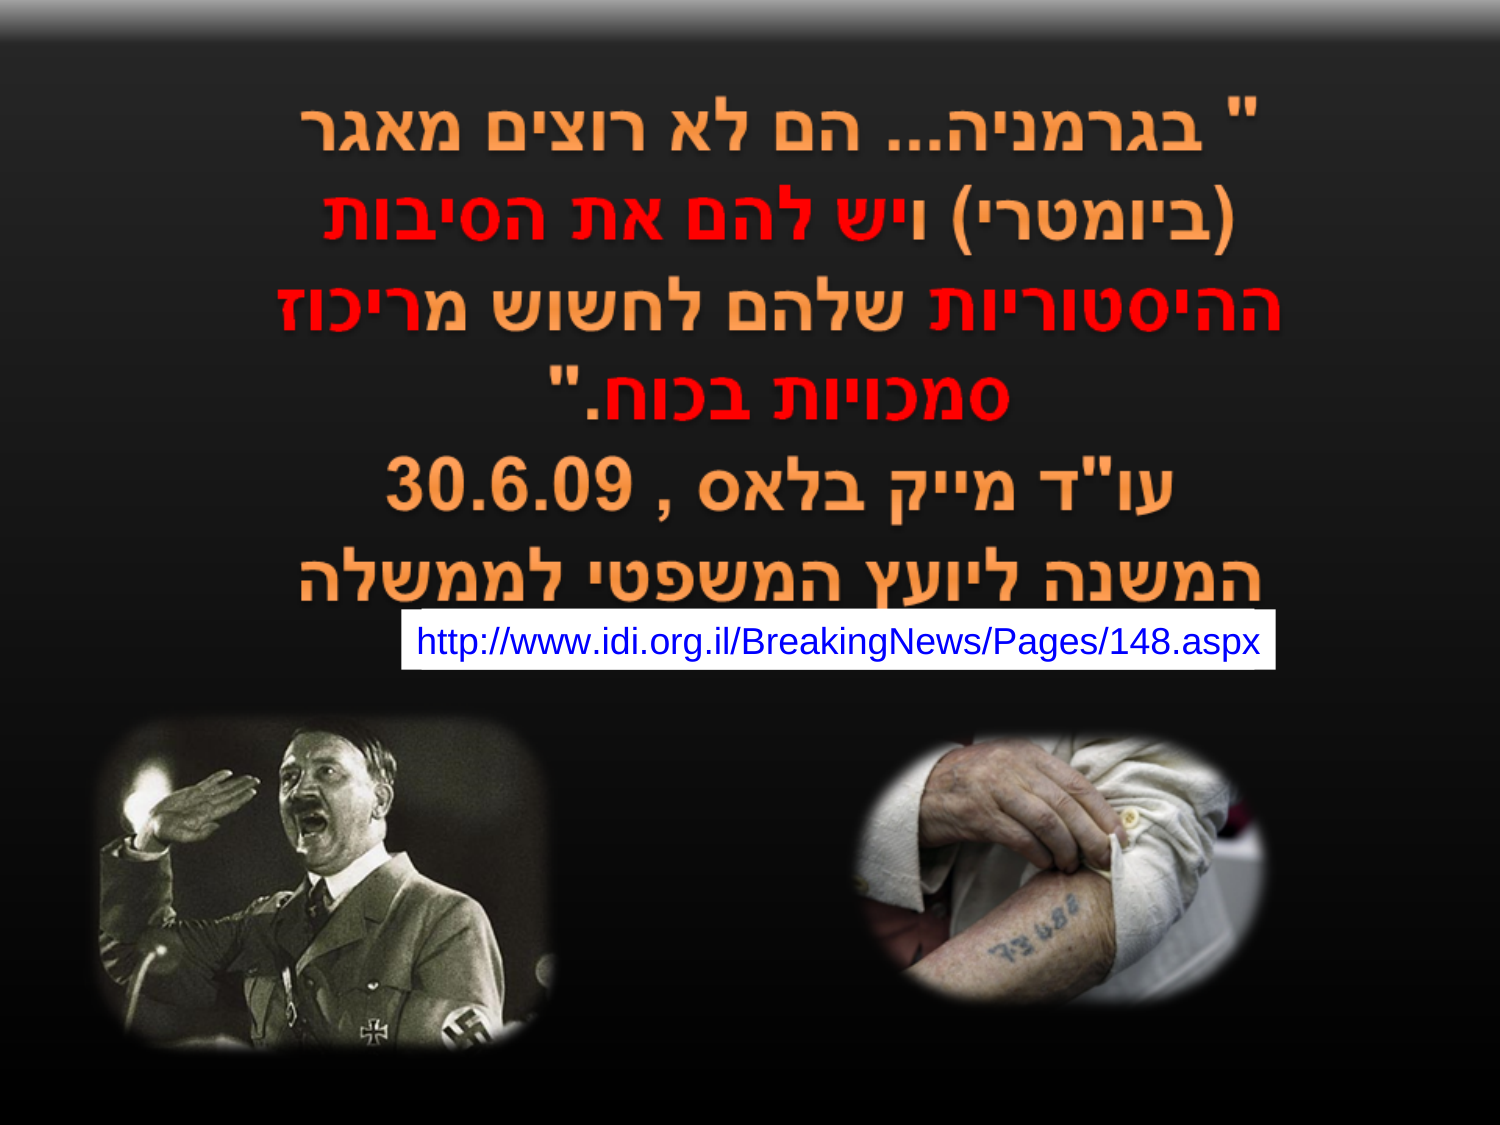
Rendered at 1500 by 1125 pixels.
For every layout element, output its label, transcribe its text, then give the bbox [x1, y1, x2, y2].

text_box http://www.idi.org.il/BreakingNews/Pages/148.aspx [401, 609, 1276, 670]
picture [0, 0, 1500, 1125]
